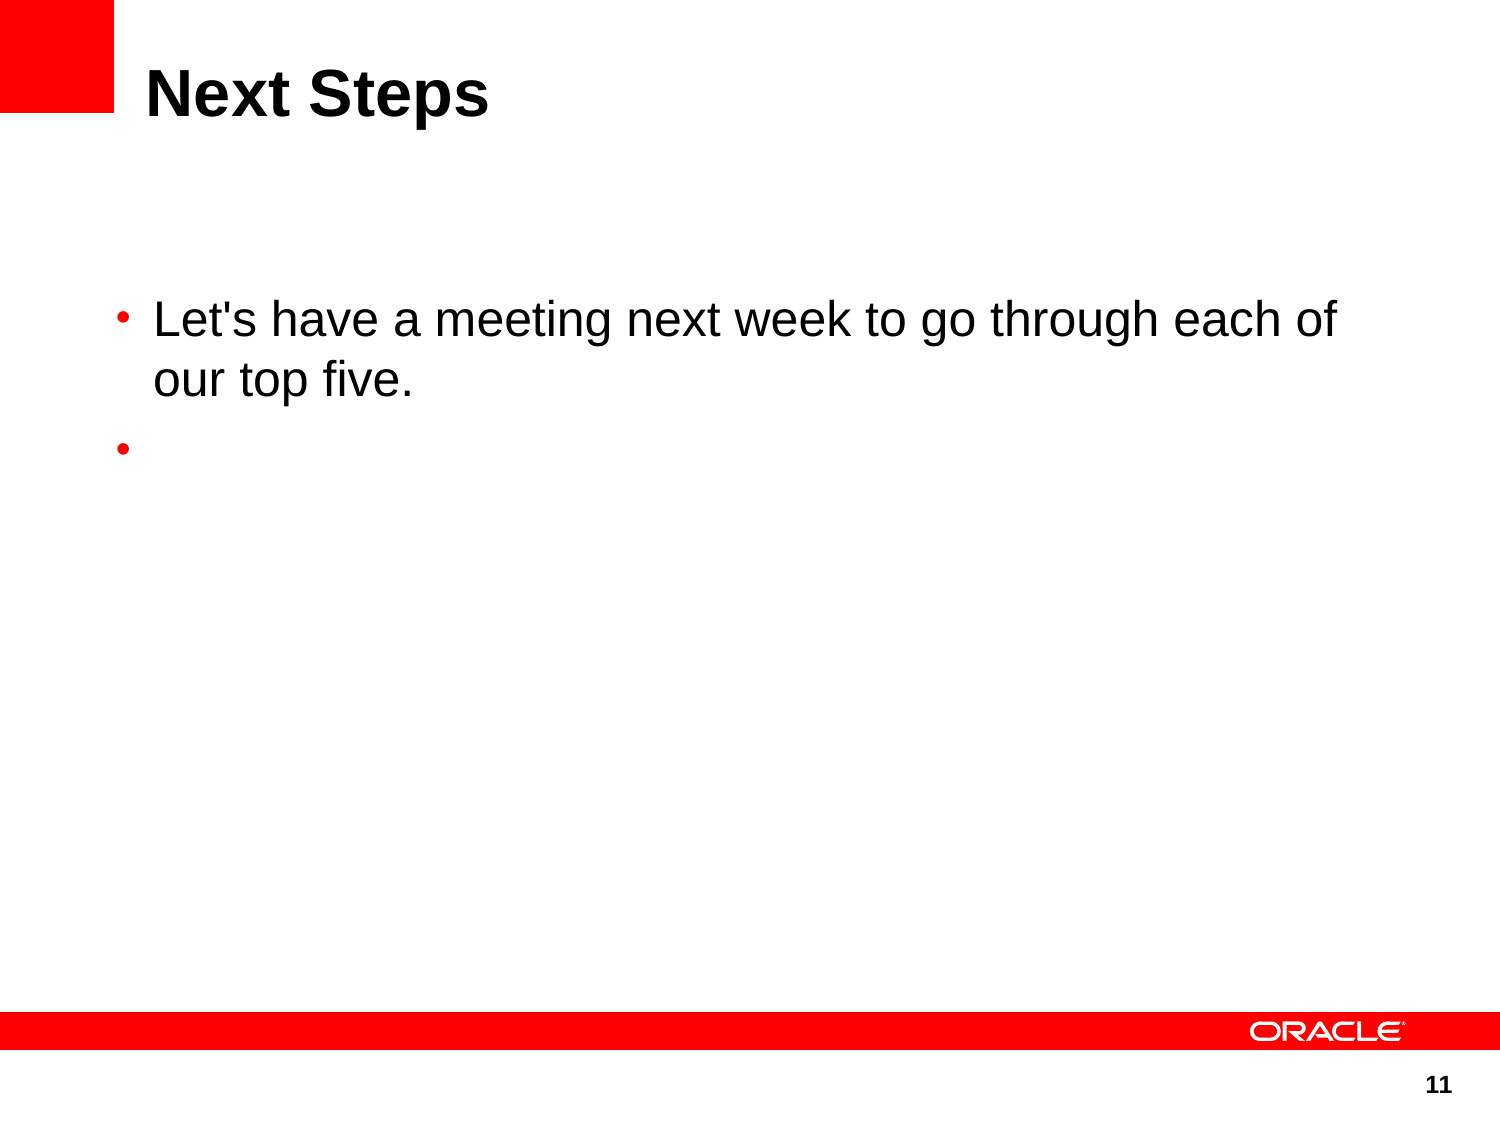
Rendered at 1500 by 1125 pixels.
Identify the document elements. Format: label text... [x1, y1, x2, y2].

list Let's have a meeting next week to go through each of our top five. [115, 286, 1353, 985]
title Next Steps [145, 49, 1390, 190]
picture [0, 1012, 1500, 1050]
picture [0, 0, 114, 113]
